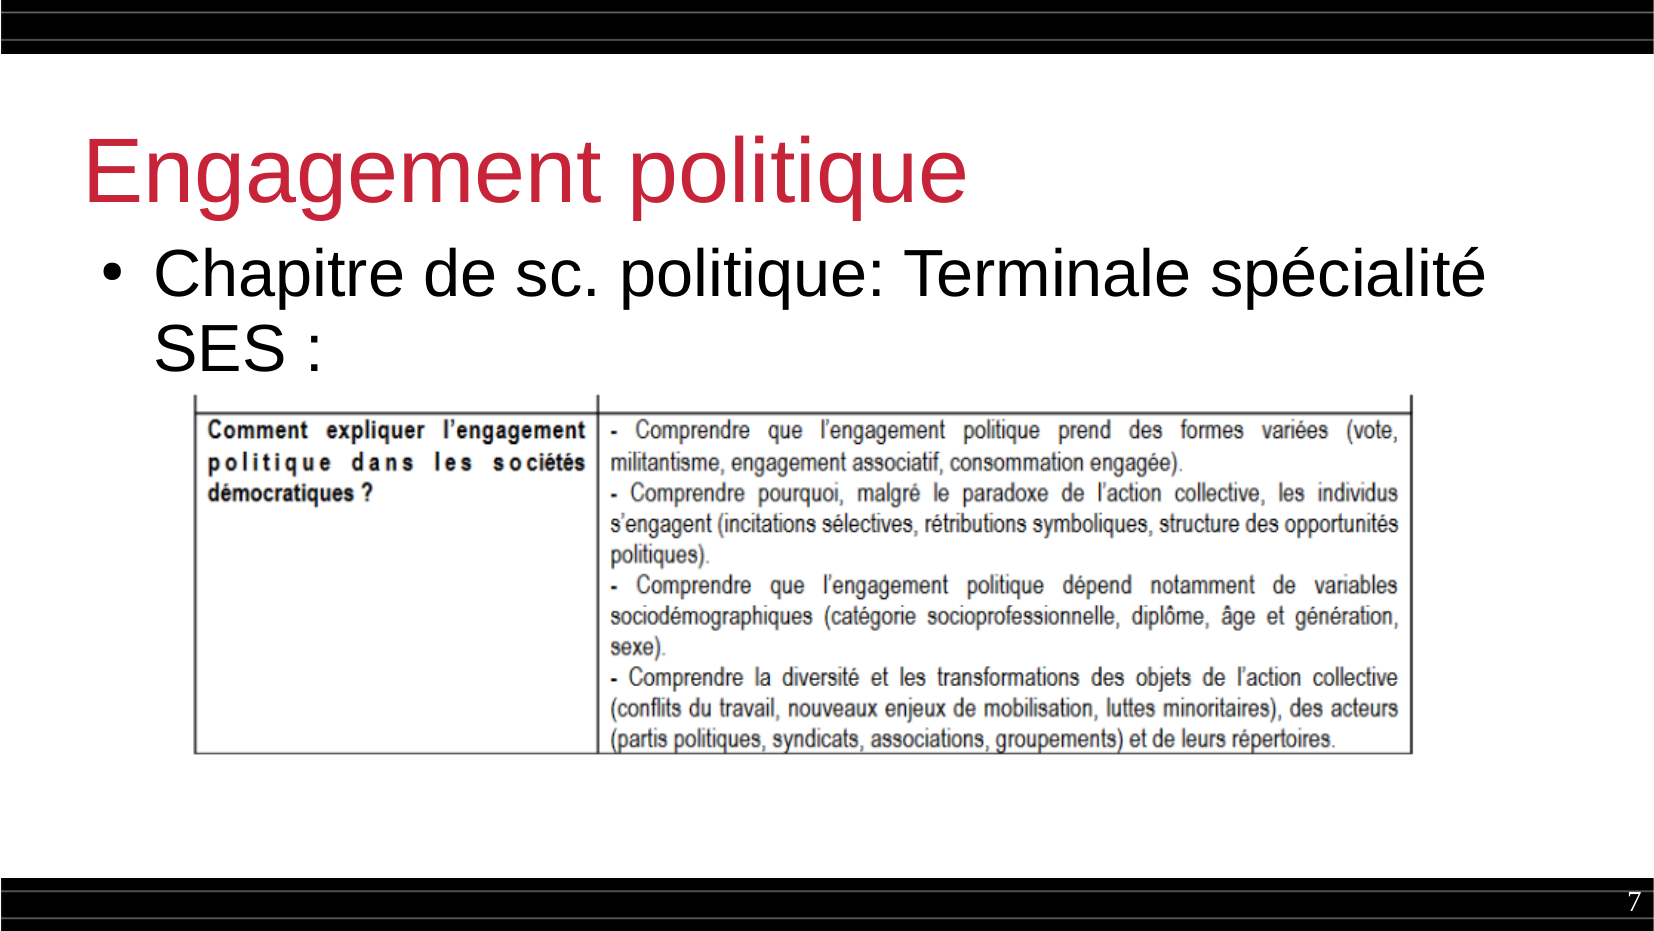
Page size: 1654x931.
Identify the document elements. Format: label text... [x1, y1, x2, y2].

picture [1, 878, 1654, 931]
list Chapitre de sc. politique: Terminale spécialité SES : [82, 236, 1571, 722]
title Engagement politique [82, 92, 1571, 236]
picture [188, 389, 1418, 768]
picture [1, 0, 1654, 54]
